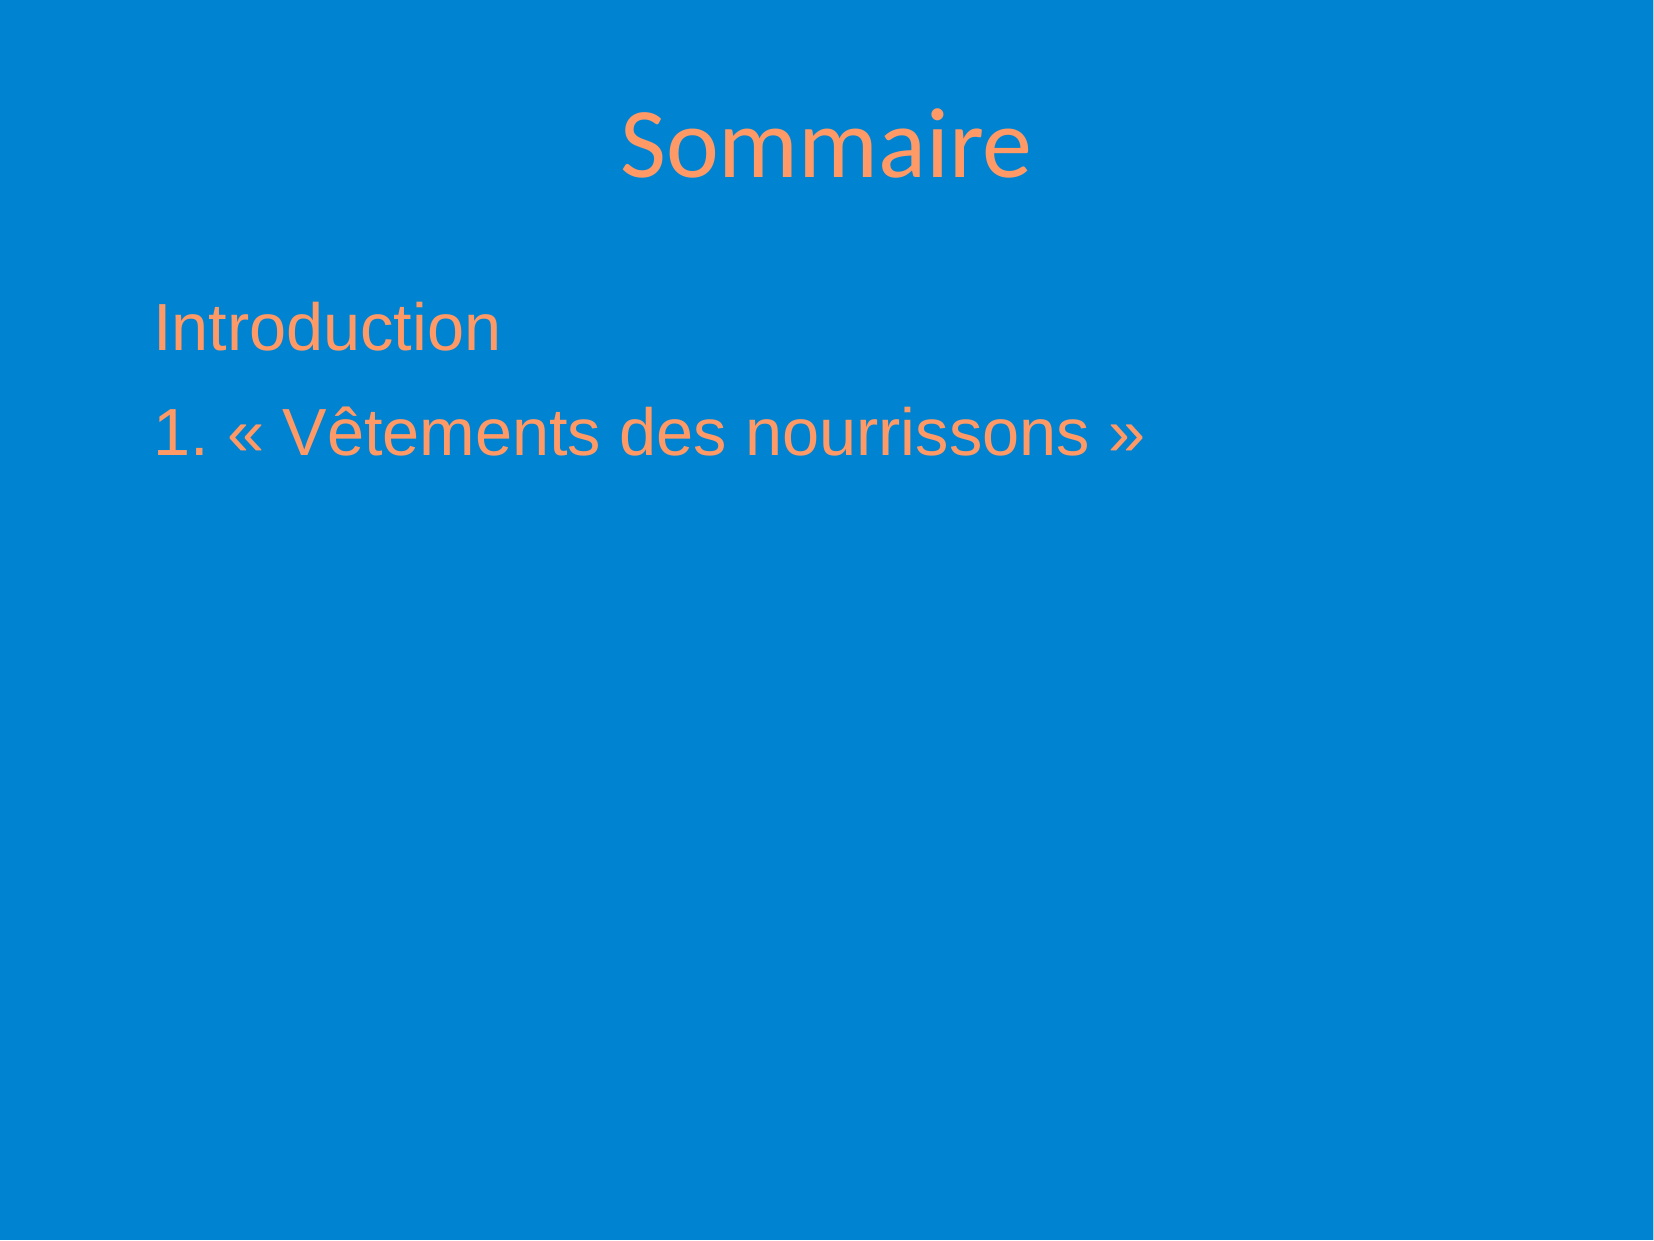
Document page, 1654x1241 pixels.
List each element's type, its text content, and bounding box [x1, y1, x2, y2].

list Introduction 1. « Vêtements des nourrissons » [82, 290, 1571, 1010]
title Sommaire [82, 49, 1571, 257]
